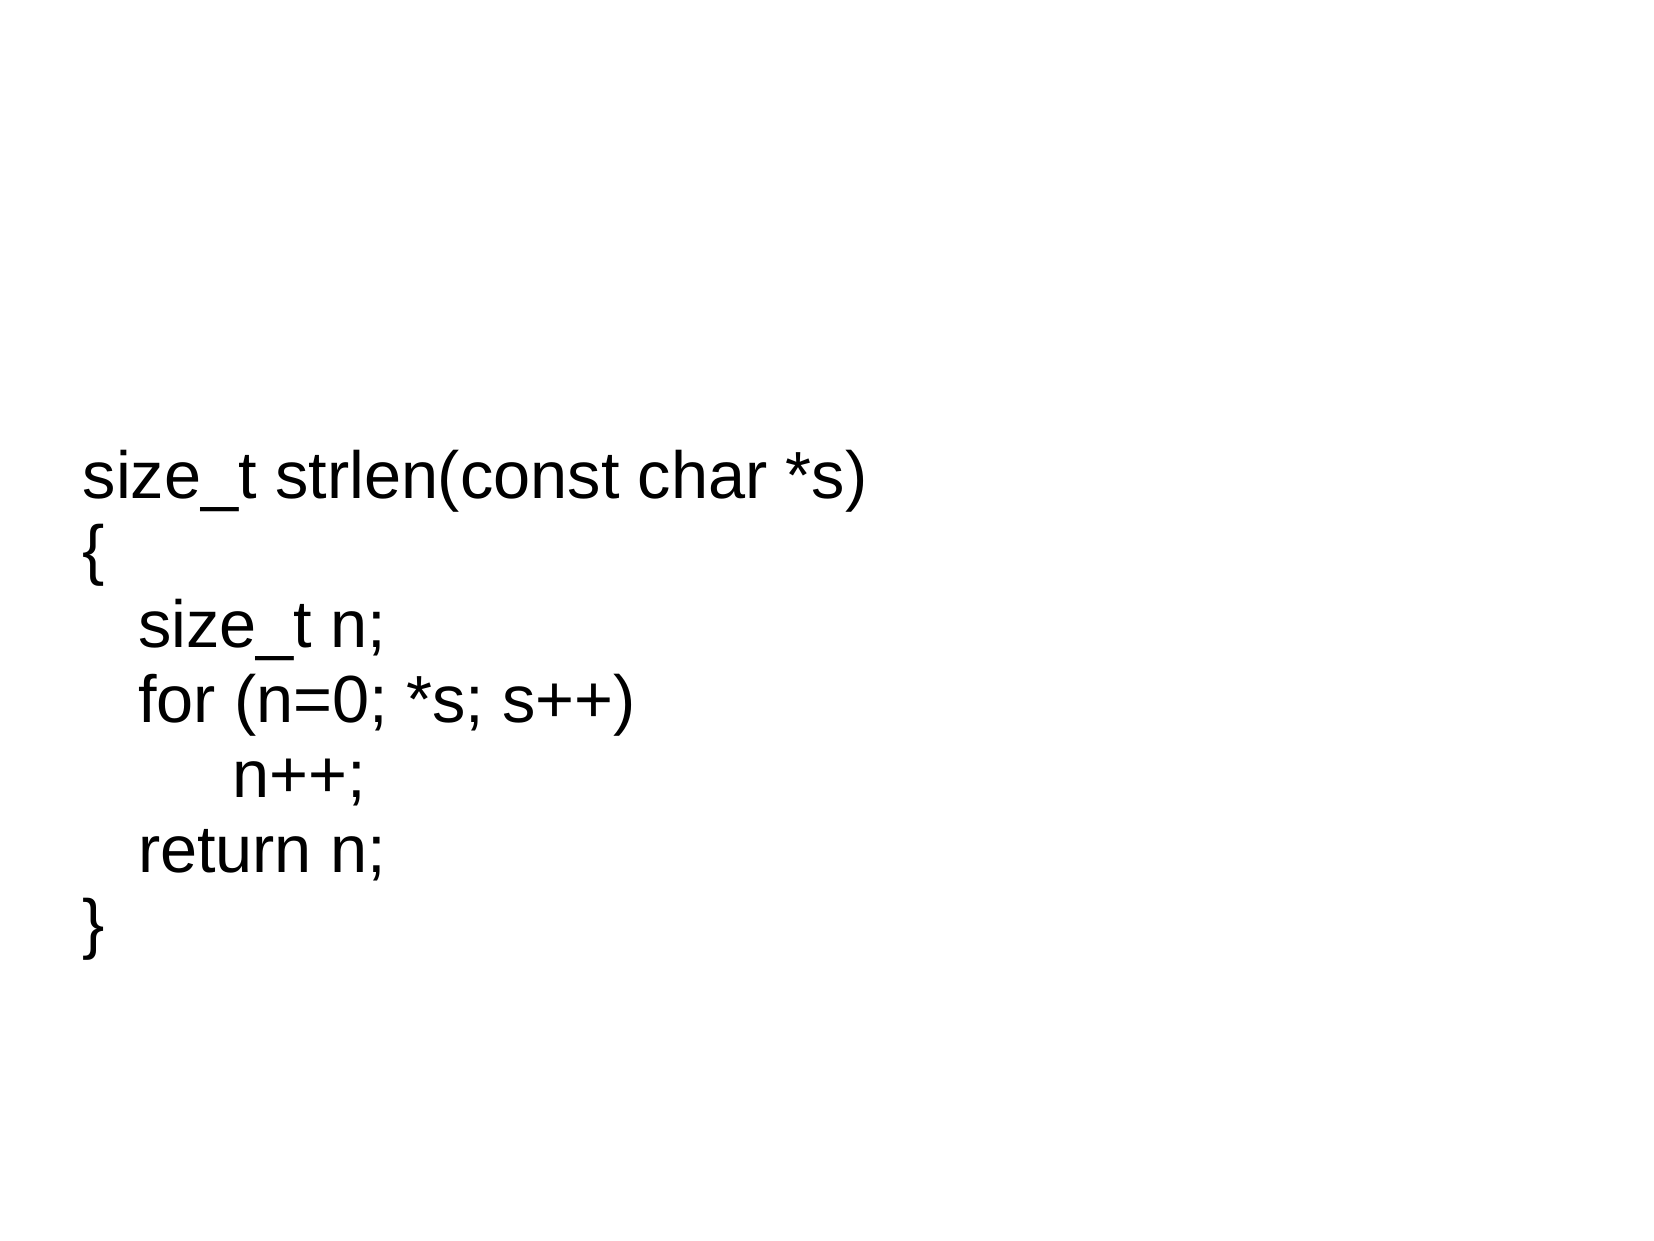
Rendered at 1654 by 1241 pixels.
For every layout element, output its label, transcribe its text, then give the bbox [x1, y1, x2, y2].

text_box size_t strlen(const char *s) { size_t n; for (n=0; *s; s++) n++; return n; } [82, 297, 1571, 1102]
